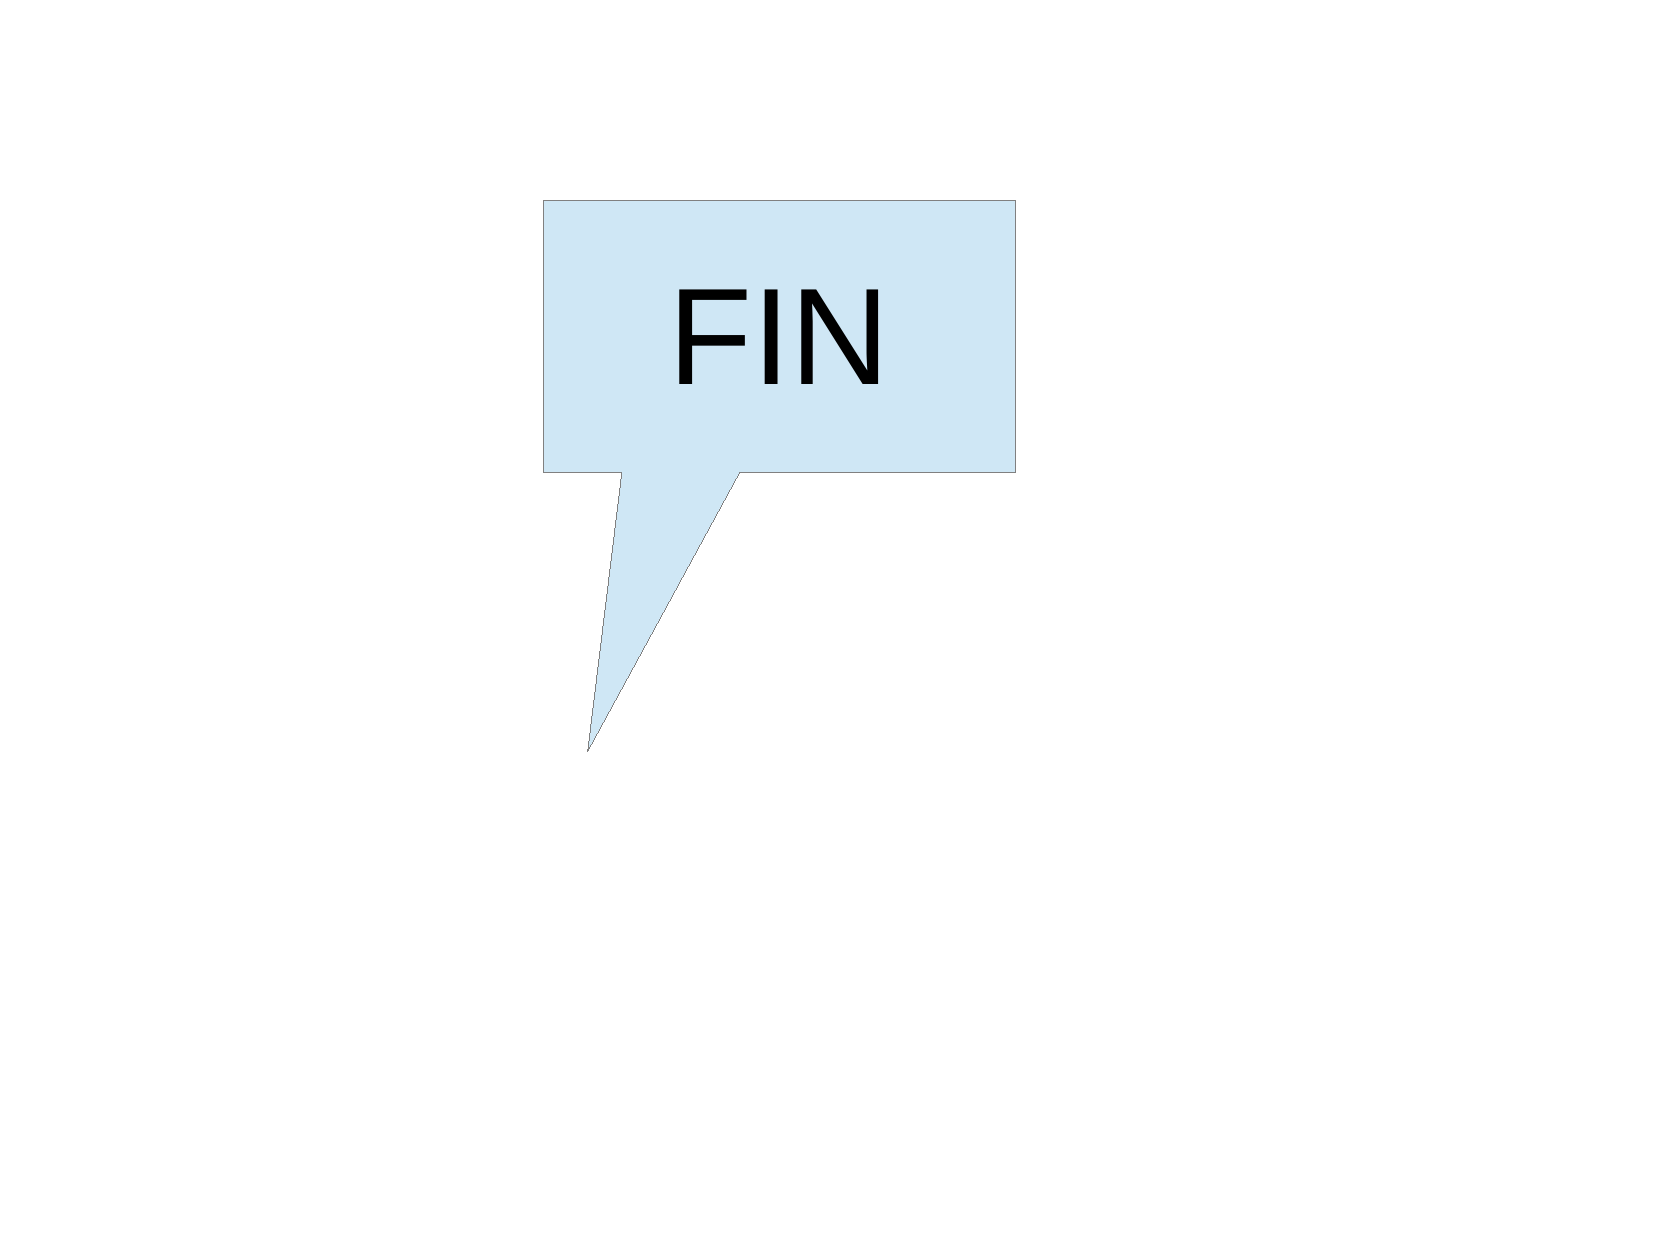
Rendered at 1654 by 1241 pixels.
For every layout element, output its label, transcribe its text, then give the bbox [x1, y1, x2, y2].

text_box FIN [543, 200, 1016, 752]
